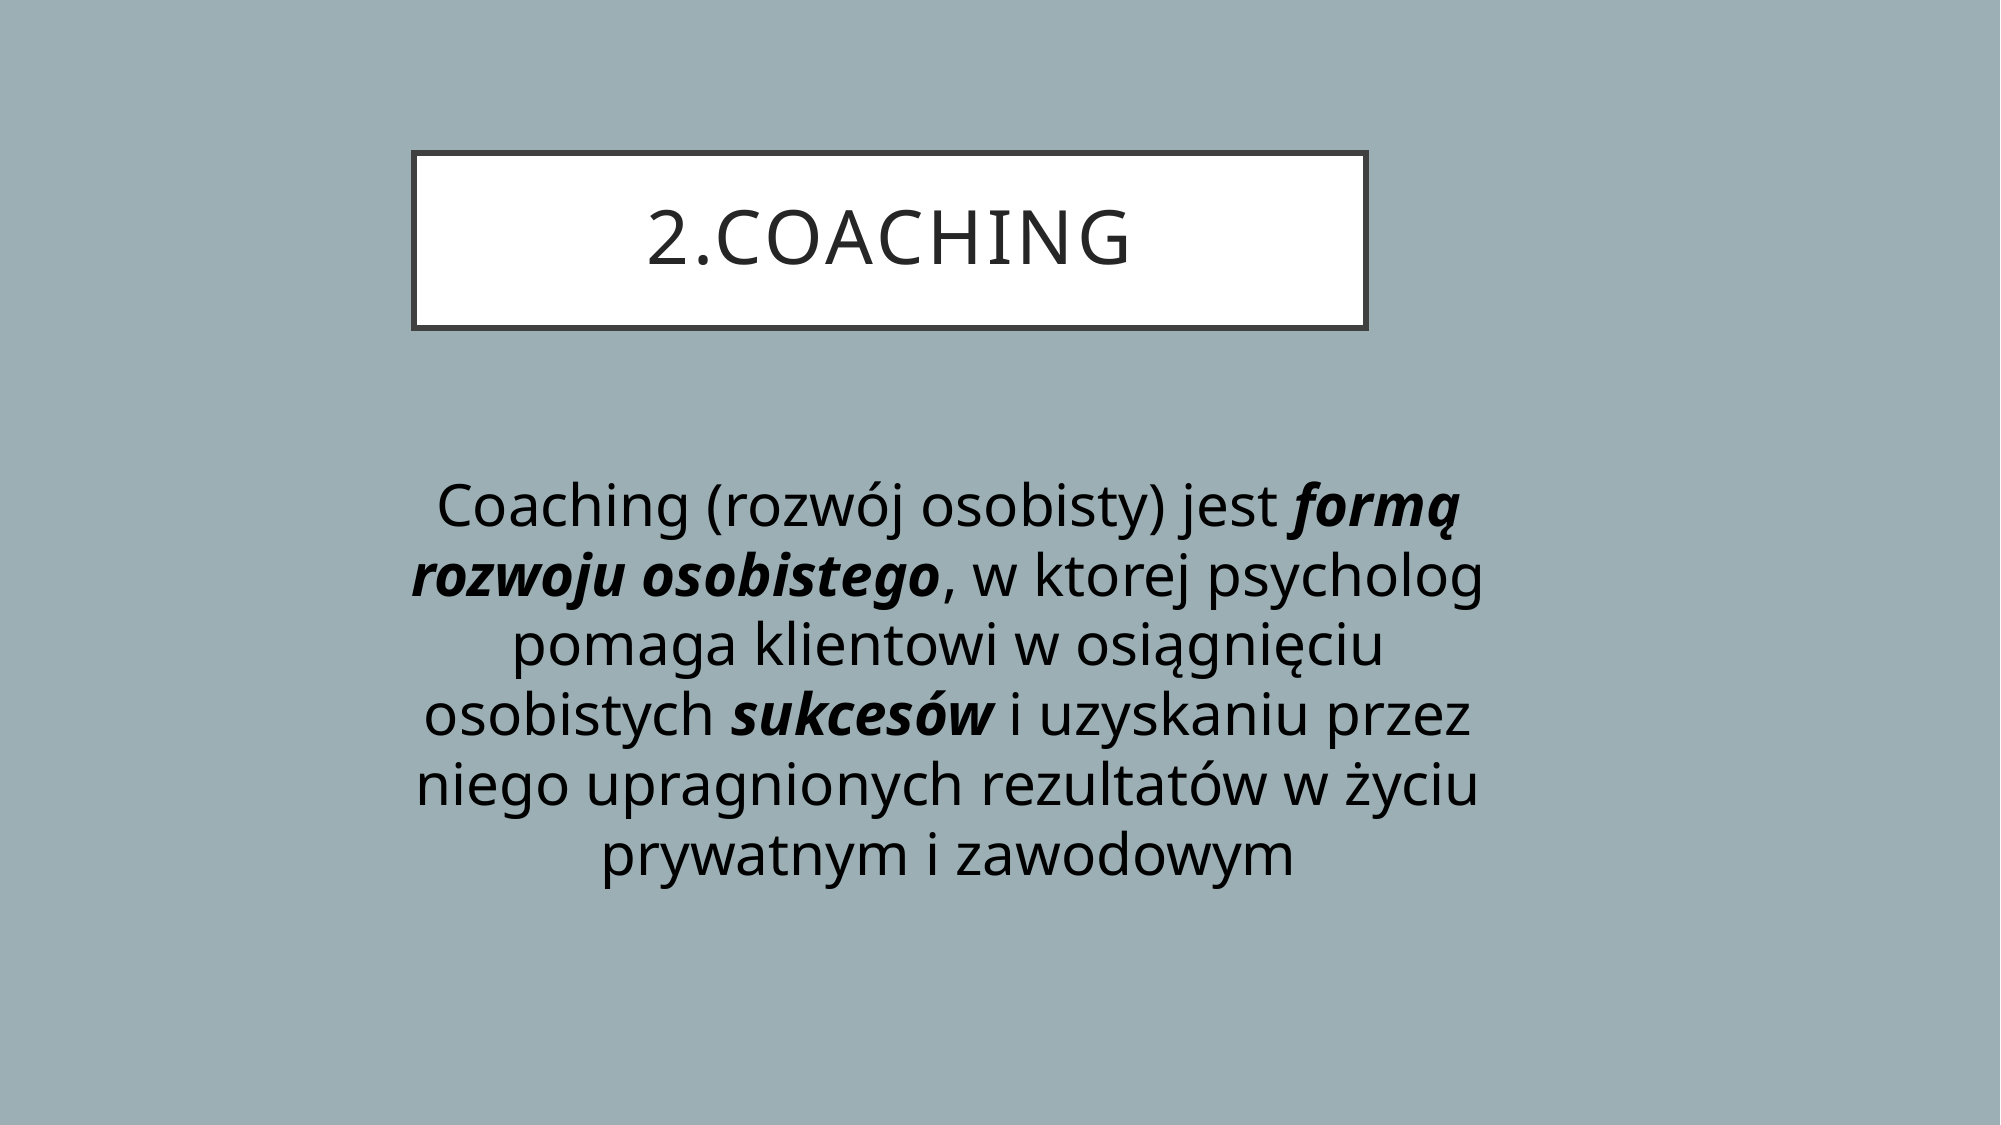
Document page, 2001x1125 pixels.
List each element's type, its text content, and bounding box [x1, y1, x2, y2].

title 2.Coaching [414, 153, 1366, 329]
subtitle Coaching (rozwój osobisty) jest formą rozwoju osobistego, w ktorej psycholog pomaga klientowi w osiągnięciu osobistych sukcesów i uzyskaniu przez niego upragnionych rezultatów w życiu prywatnym i zawodowym [356, 460, 1541, 972]
